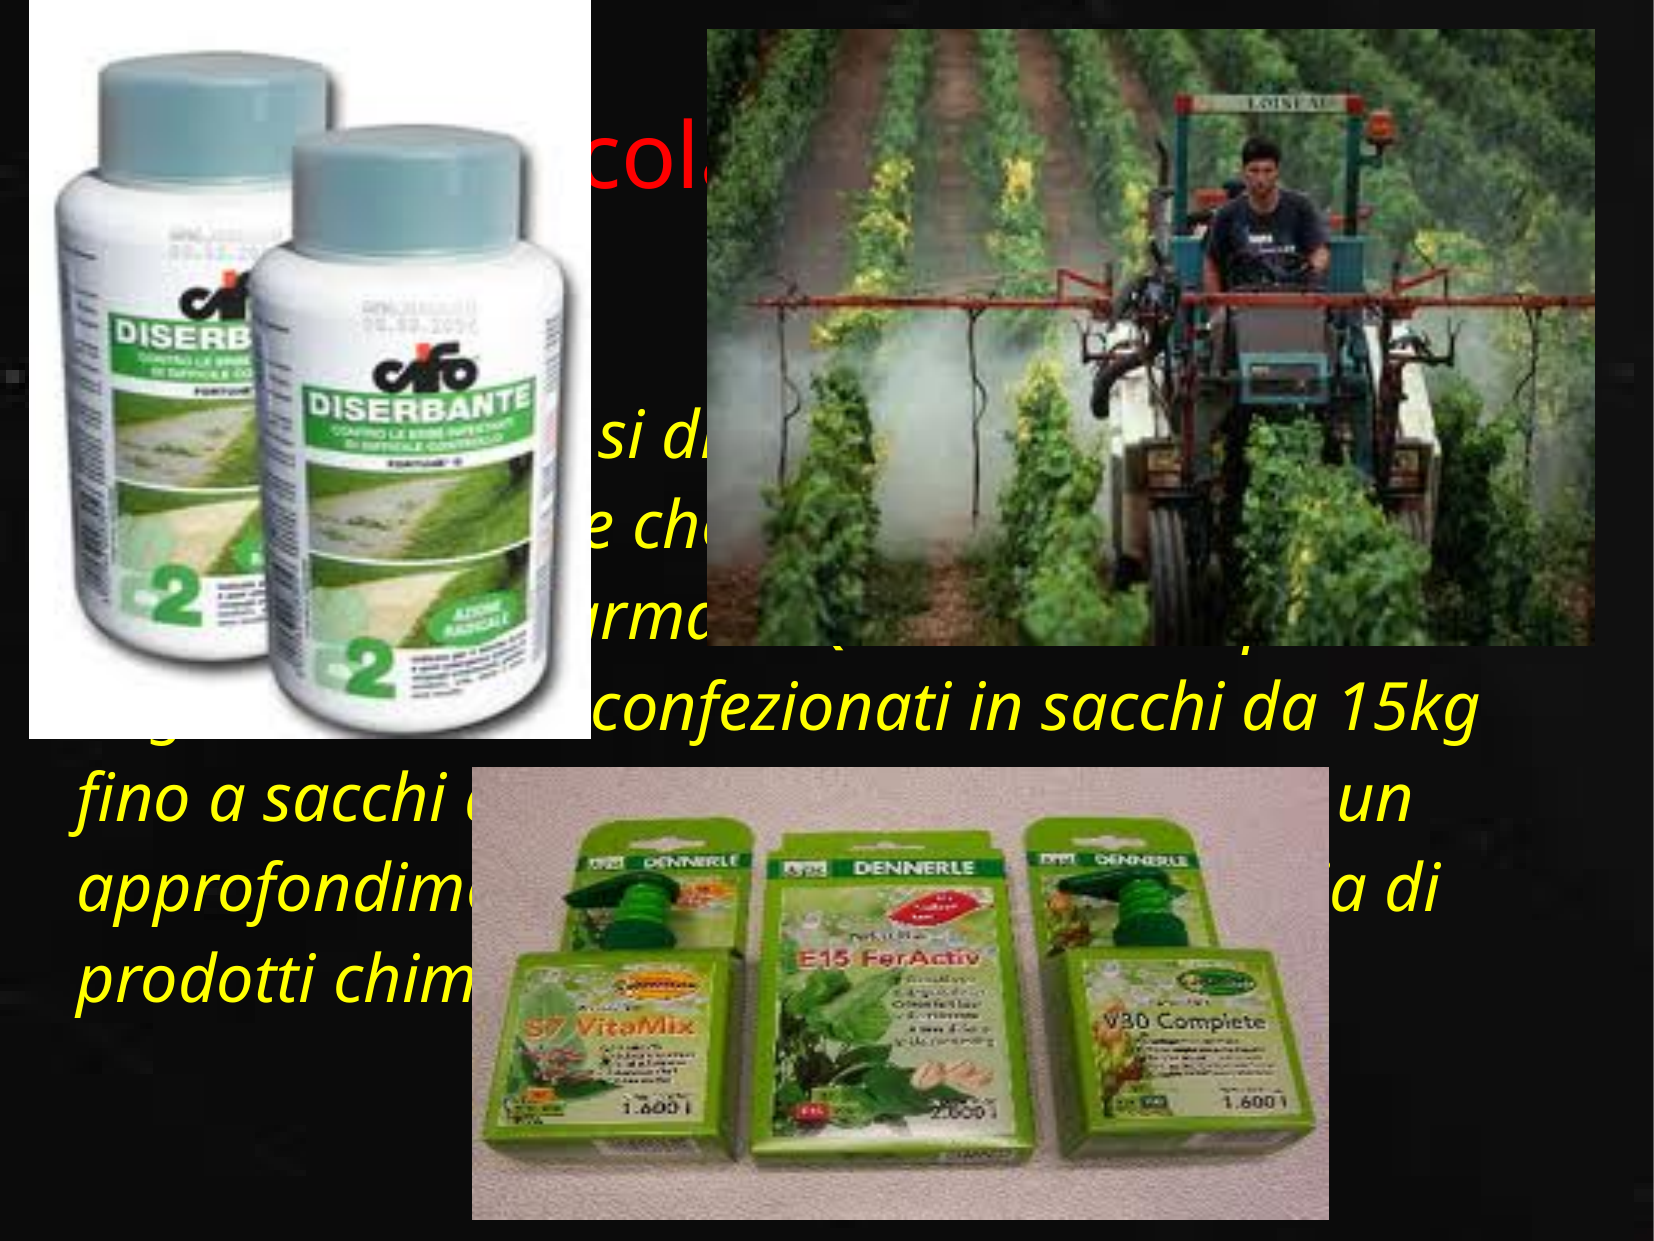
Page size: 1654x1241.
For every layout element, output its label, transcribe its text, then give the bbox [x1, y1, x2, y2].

title Una piccola introduzione... [591, 49, 707, 257]
picture [0, 0, 1654, 1241]
subtitle I prodotti chimici si dividono in tre categorie, in base alla funzione che svolgono: fertilizzanti, diserbanti e fitofarmaci. Questi sono in polvere o in granuli e sono confezionati in sacchi da 15kg fino a sacchi da 150kg. Adesso noi faremo un approfondimento per ogni tipo di categoria di prodotti chimici. [76, 295, 1565, 1114]
